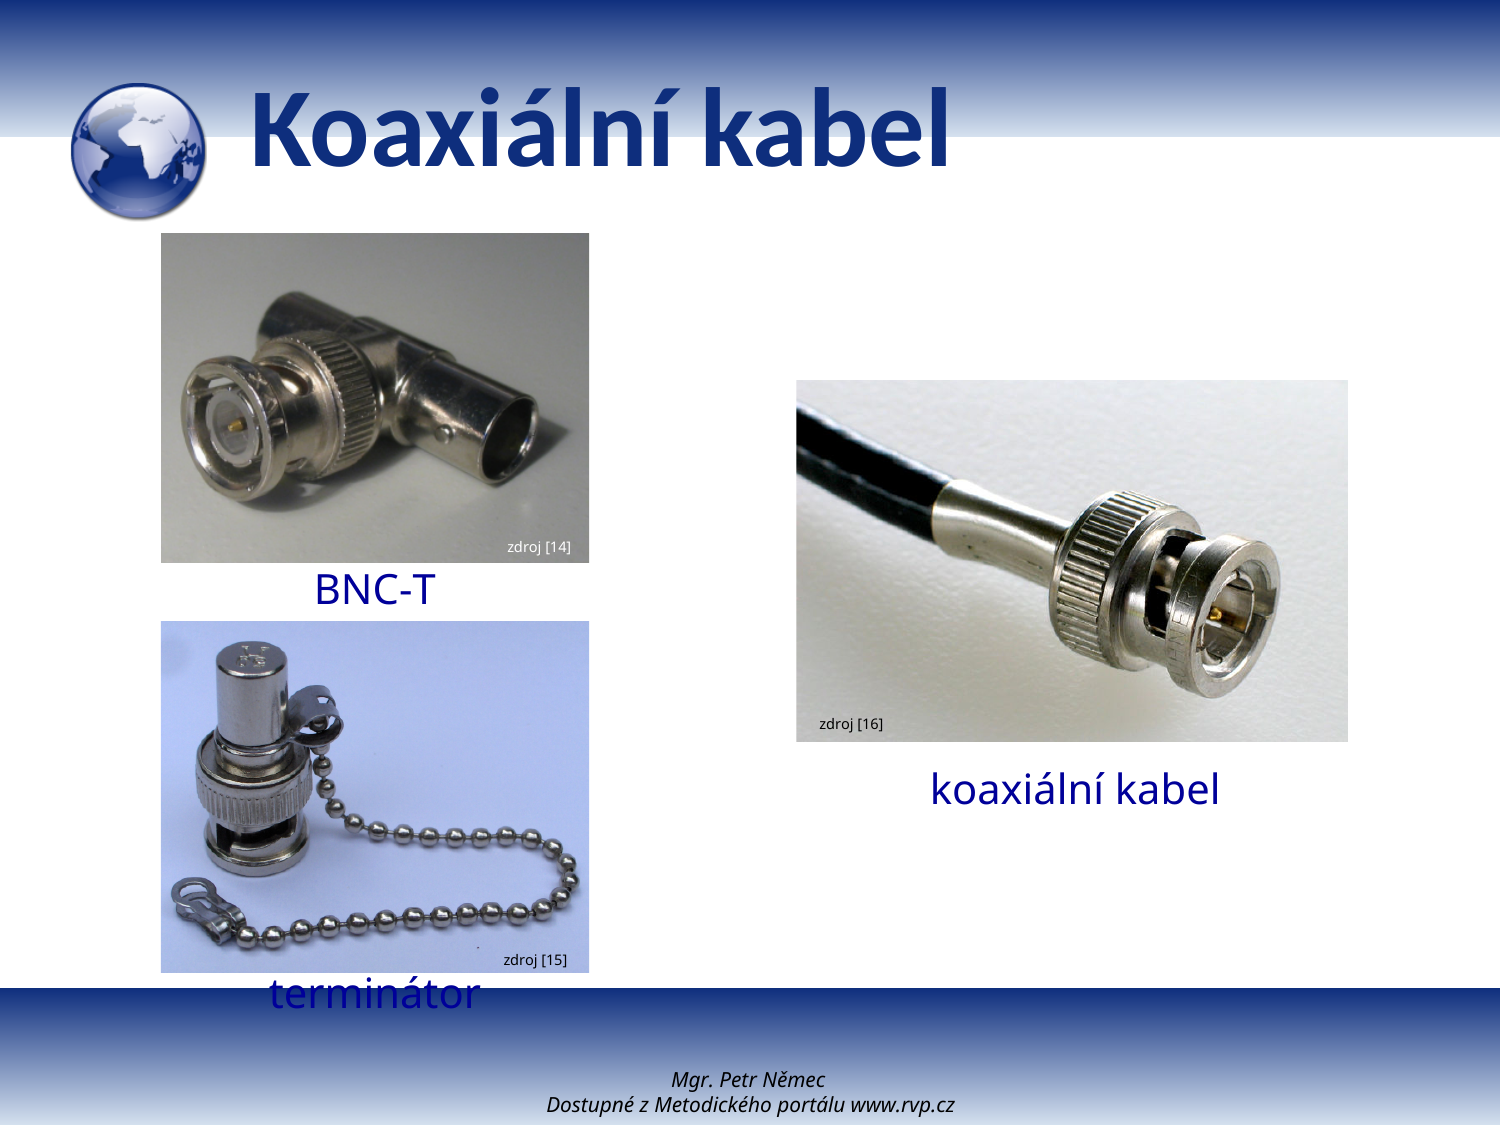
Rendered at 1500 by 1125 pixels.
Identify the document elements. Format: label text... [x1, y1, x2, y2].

picture [160, 621, 590, 973]
text_box koaxiální kabel [882, 754, 1269, 821]
picture [796, 380, 1348, 742]
text_box zdroj [16] [804, 706, 899, 740]
text_box zdroj [14] [492, 529, 587, 563]
text_box terminátor [254, 973, 497, 1026]
text_box BNC-T [298, 563, 451, 621]
picture [69, 83, 207, 222]
text_box zdroj [15] [488, 943, 583, 977]
picture [161, 233, 590, 563]
title Koaxiální kabel [235, 45, 1426, 233]
